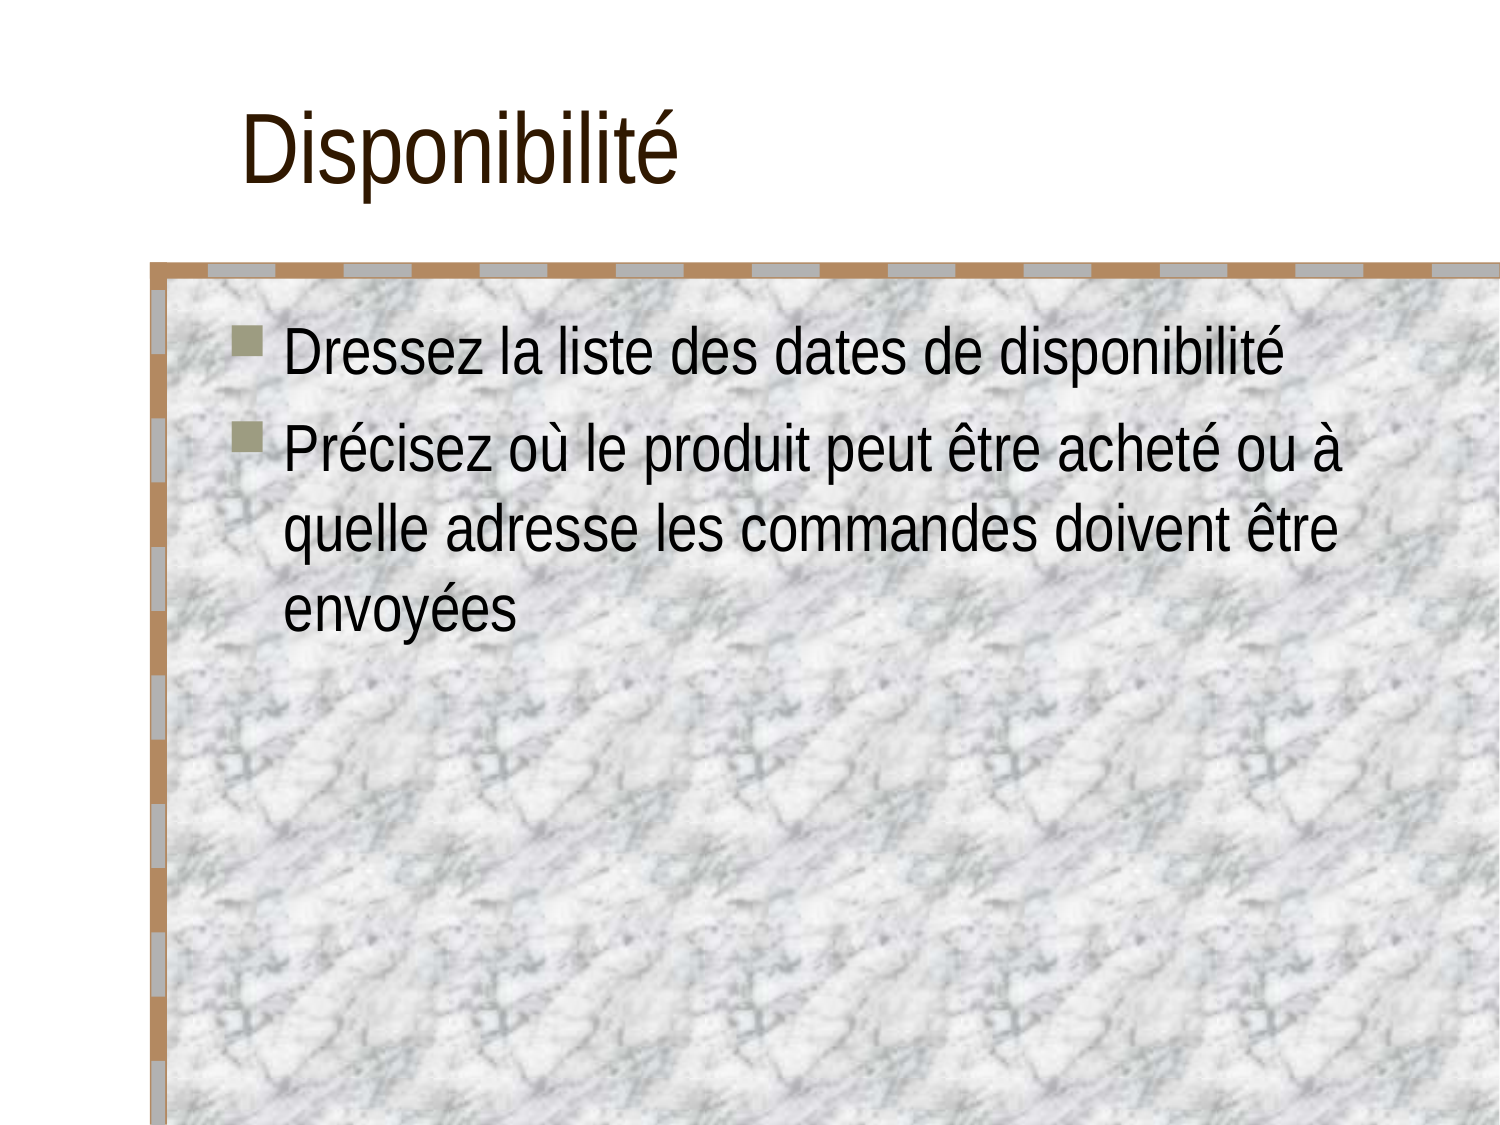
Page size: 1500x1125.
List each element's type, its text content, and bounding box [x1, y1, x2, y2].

title Disponibilité [225, 49, 1413, 238]
picture [167, 279, 1500, 1125]
list Dressez la liste des dates de disponibilité Précisez où le produit peut être acheté ou à quelle adresse les commandes doivent être envoyées [212, 299, 1413, 1013]
